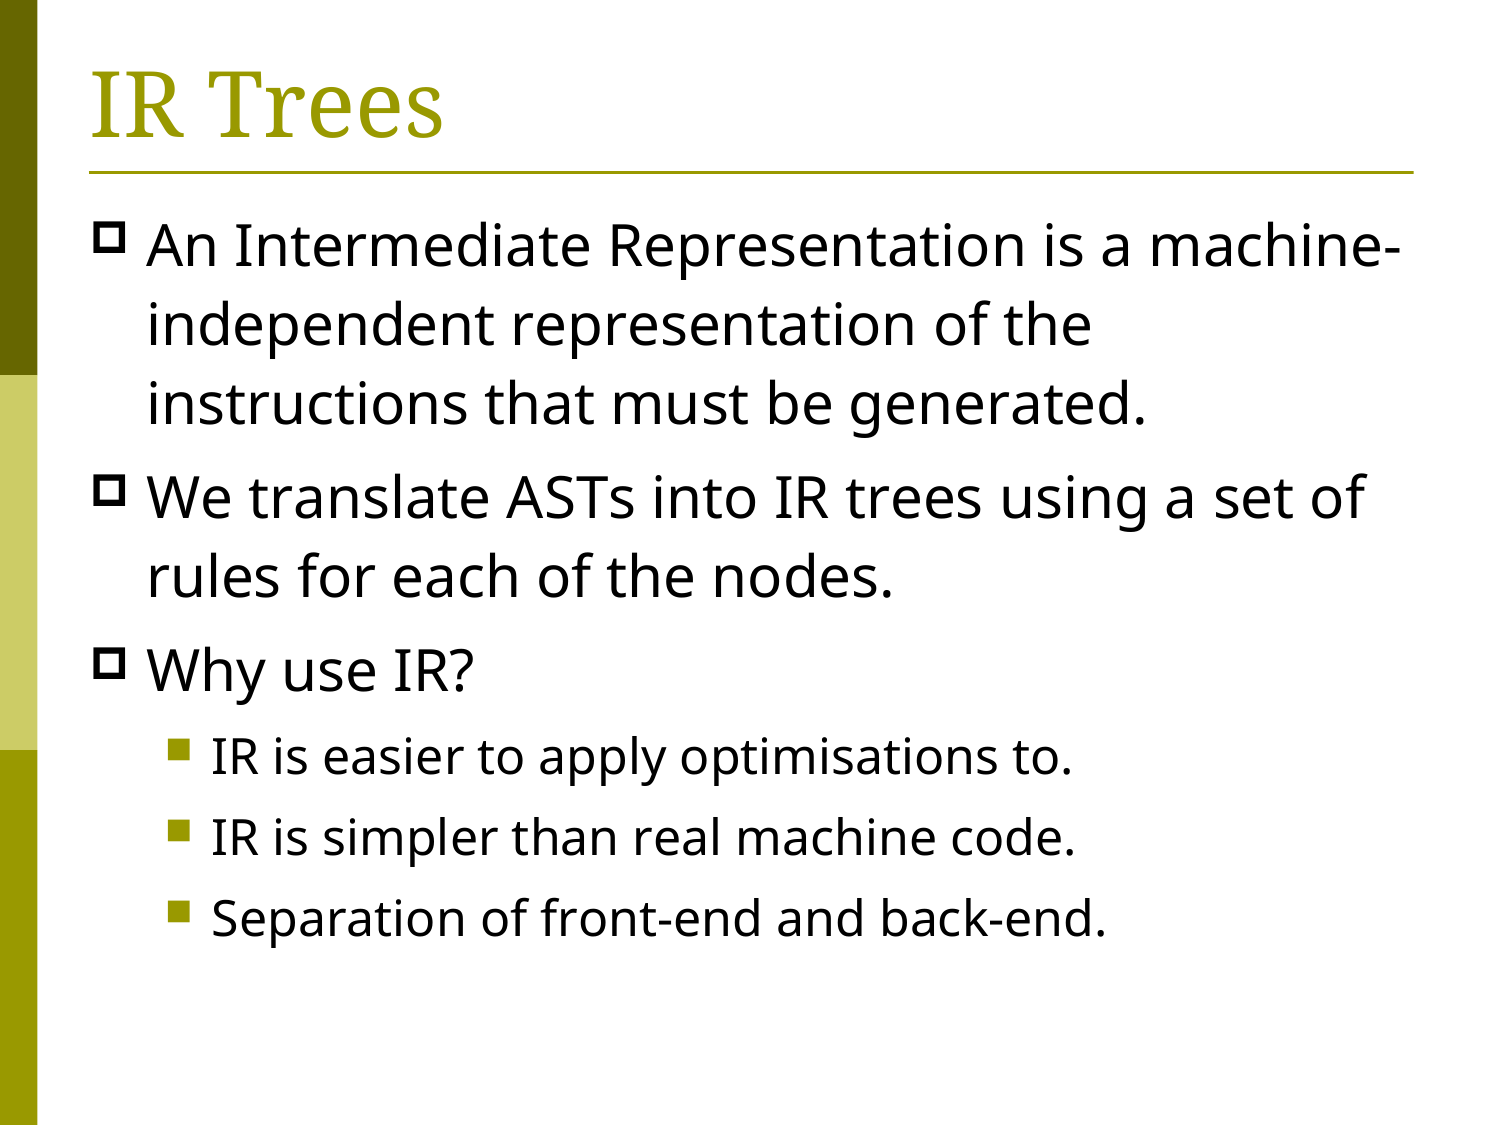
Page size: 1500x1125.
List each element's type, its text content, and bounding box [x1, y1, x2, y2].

list An Intermediate Representation is a machine-independent representation of the instructions that must be generated. We translate ASTs into IR trees using a set of rules for each of the nodes. Why use IR? IR is easier to apply optimisations to. IR is simpler than real machine code. Separation of front-end and back-end. [75, 196, 1426, 1006]
title IR Trees [75, 45, 1426, 173]
